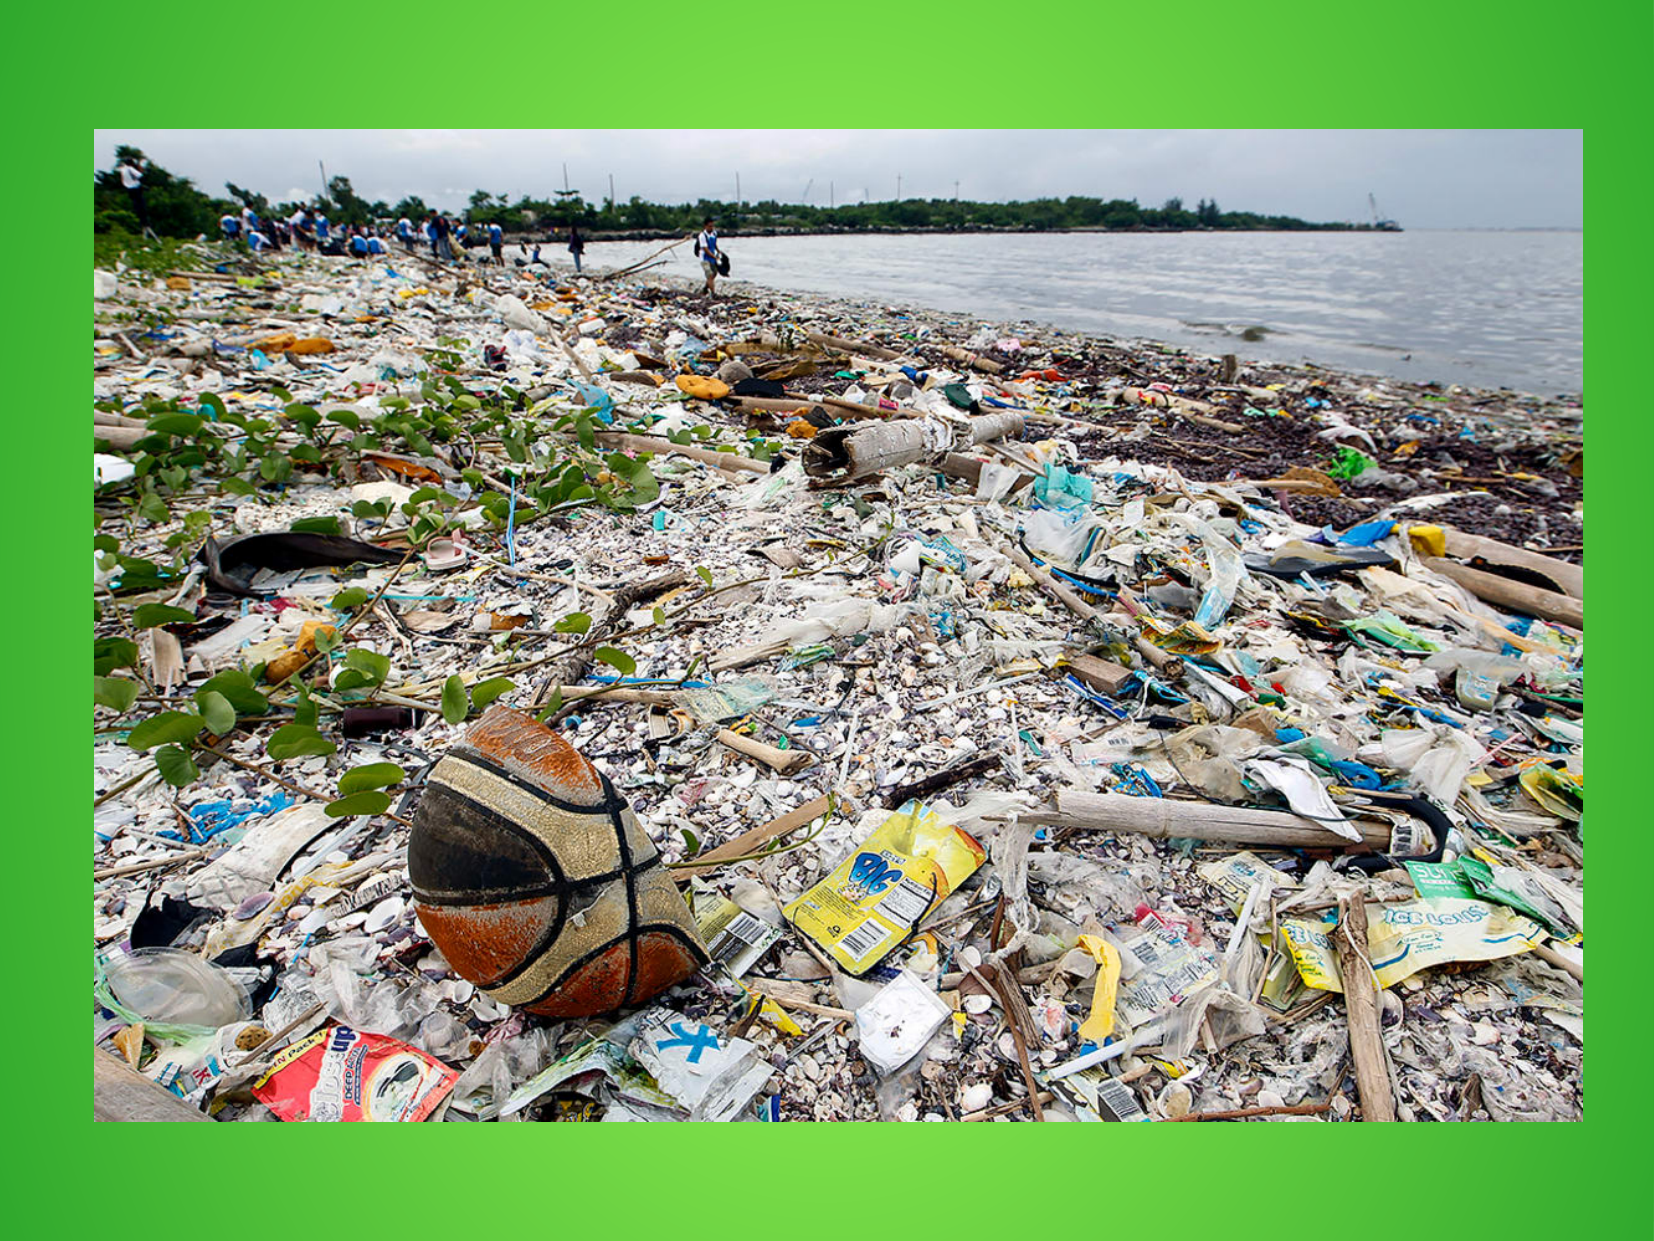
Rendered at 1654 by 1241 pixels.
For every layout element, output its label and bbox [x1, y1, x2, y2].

picture [94, 129, 1583, 1122]
